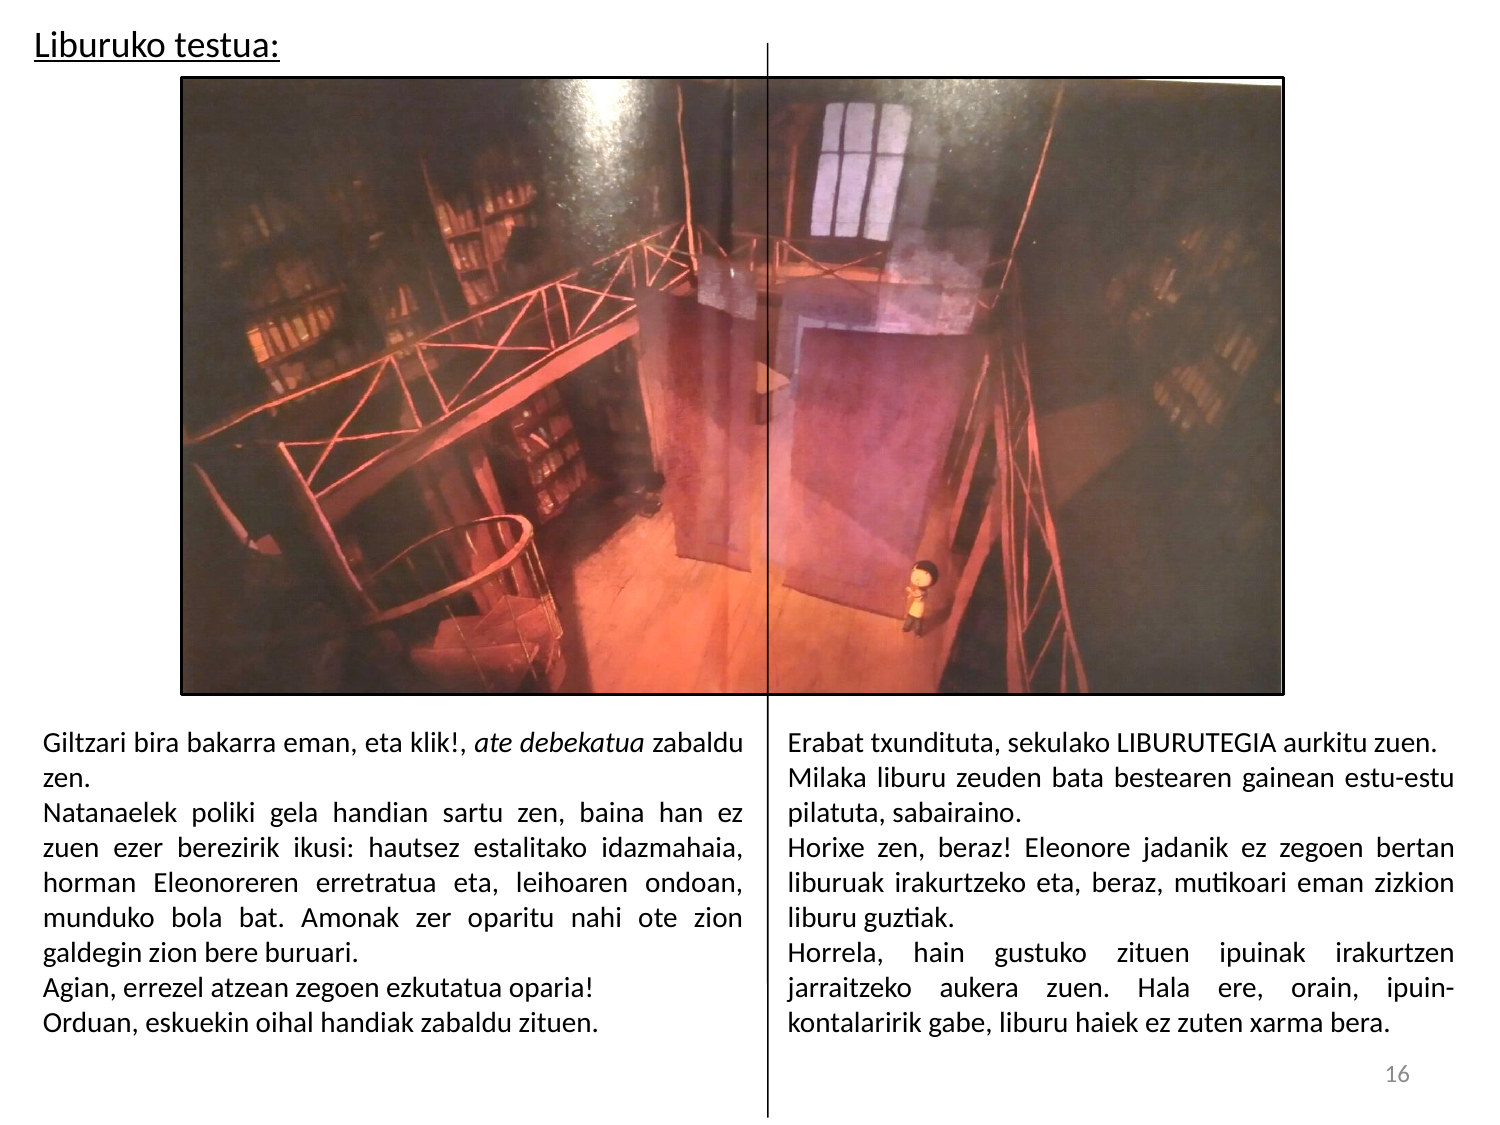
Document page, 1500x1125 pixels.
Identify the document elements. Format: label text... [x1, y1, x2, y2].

text_box Liburuko testua: [19, 12, 295, 73]
slide_number <numéro> [1074, 1046, 1425, 1103]
text_box Erabat txundituta, sekulako LIBURUTEGIA aurkitu zuen. Milaka liburu zeuden bata bestearen gainean estu-estu pilatuta, sabairaino. Horixe zen, beraz! Eleonore jadanik ez zegoen bertan liburuak irakurtzeko eta, beraz, mutikoari eman zizkion liburu guztiak. Horrela, hain gustuko zituen ipuinak irakurtzen jarraitzeko aukera zuen. Hala ere, orain, ipuin-kontalaririk gabe, liburu haiek ez zuten xarma bera. [772, 715, 1470, 1046]
picture [769, 78, 1282, 693]
picture [183, 78, 766, 693]
text_box Giltzari bira bakarra eman, eta klik!, ate debekatua zabaldu zen. Natanaelek poliki gela handian sartu zen, baina han ez zuen ezer berezirik ikusi: hautsez estalitako idazmahaia, horman Eleonoreren erretratua eta, leihoaren ondoan, munduko bola bat. Amonak zer oparitu nahi ote zion galdegin zion bere buruari. Agian, errezel atzean zegoen ezkutatua oparia! Orduan, eskuekin oihal handiak zabaldu zituen. [28, 715, 759, 1081]
